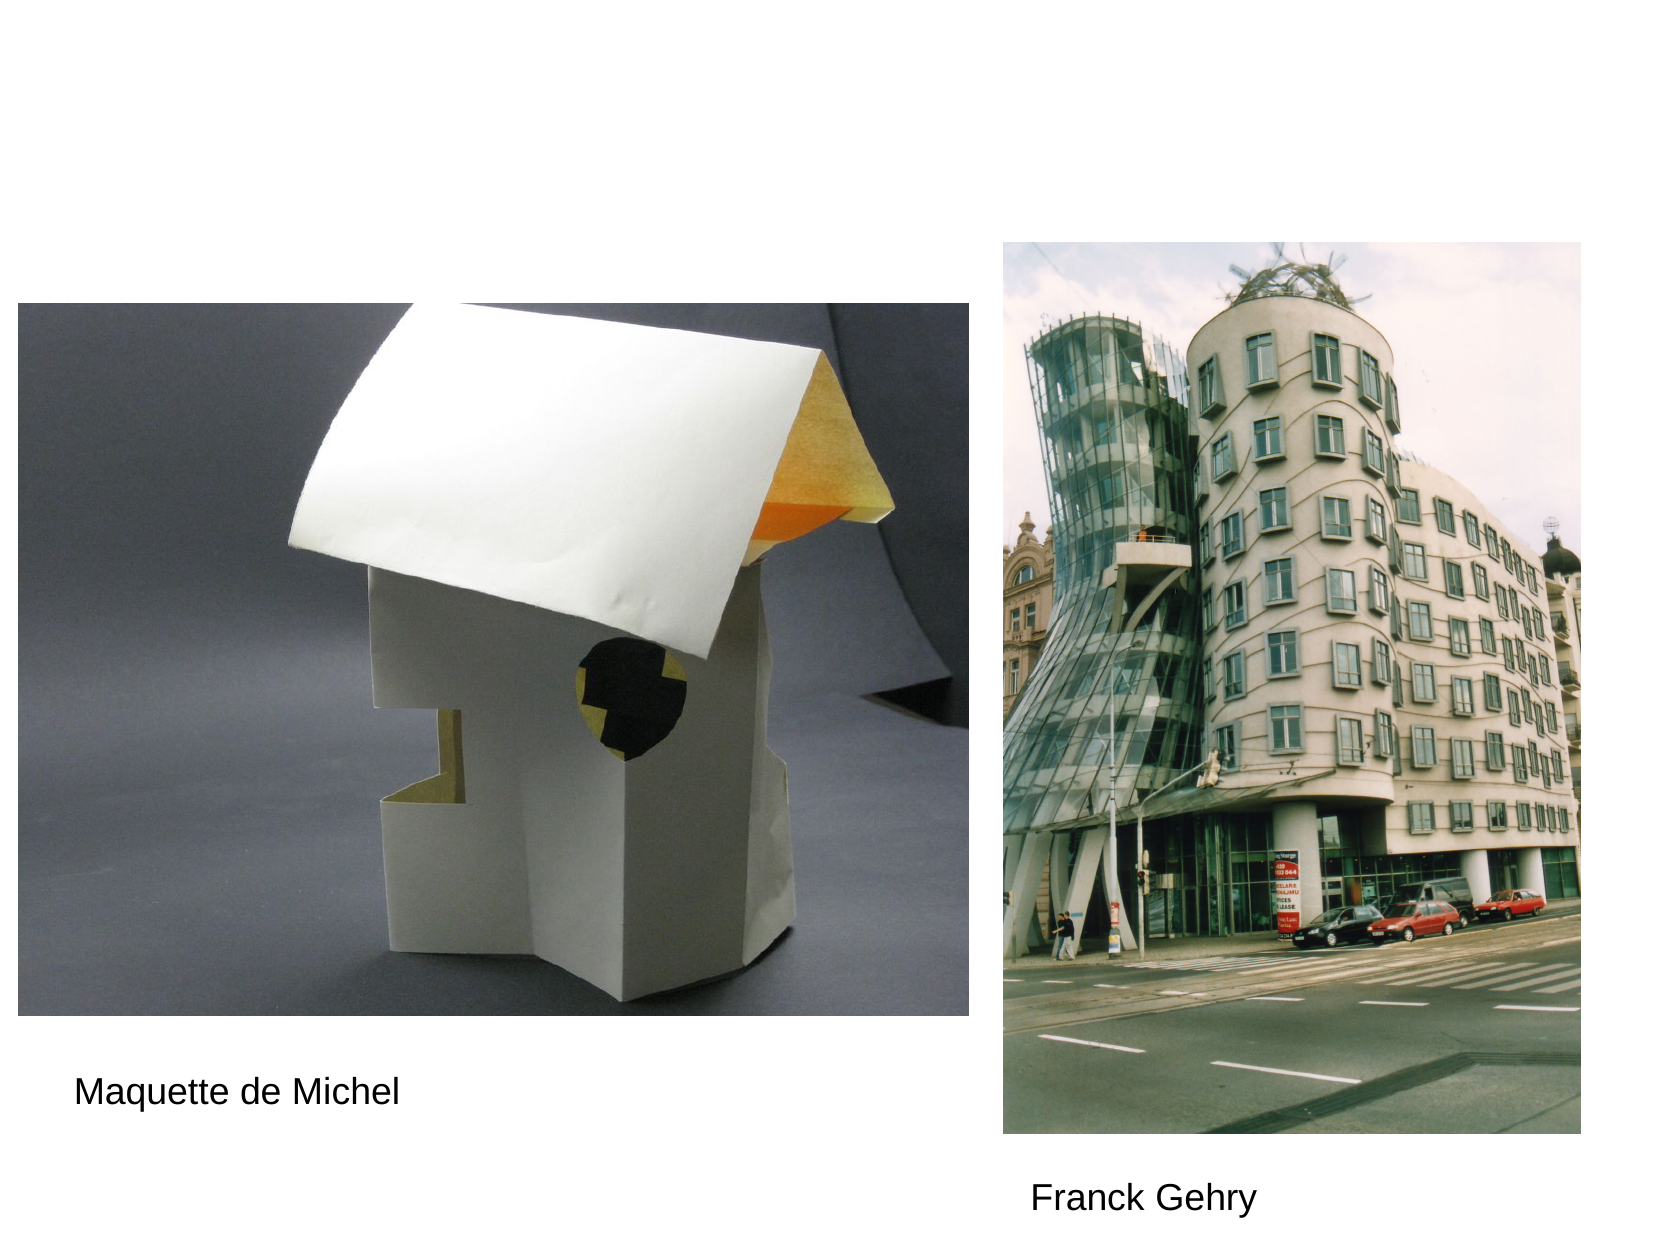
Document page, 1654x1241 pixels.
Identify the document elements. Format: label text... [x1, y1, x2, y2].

text_box Franck Gehry [1015, 1169, 1272, 1227]
picture [18, 303, 969, 1016]
text_box Maquette de Michel [59, 1062, 416, 1120]
picture [1003, 242, 1581, 1134]
